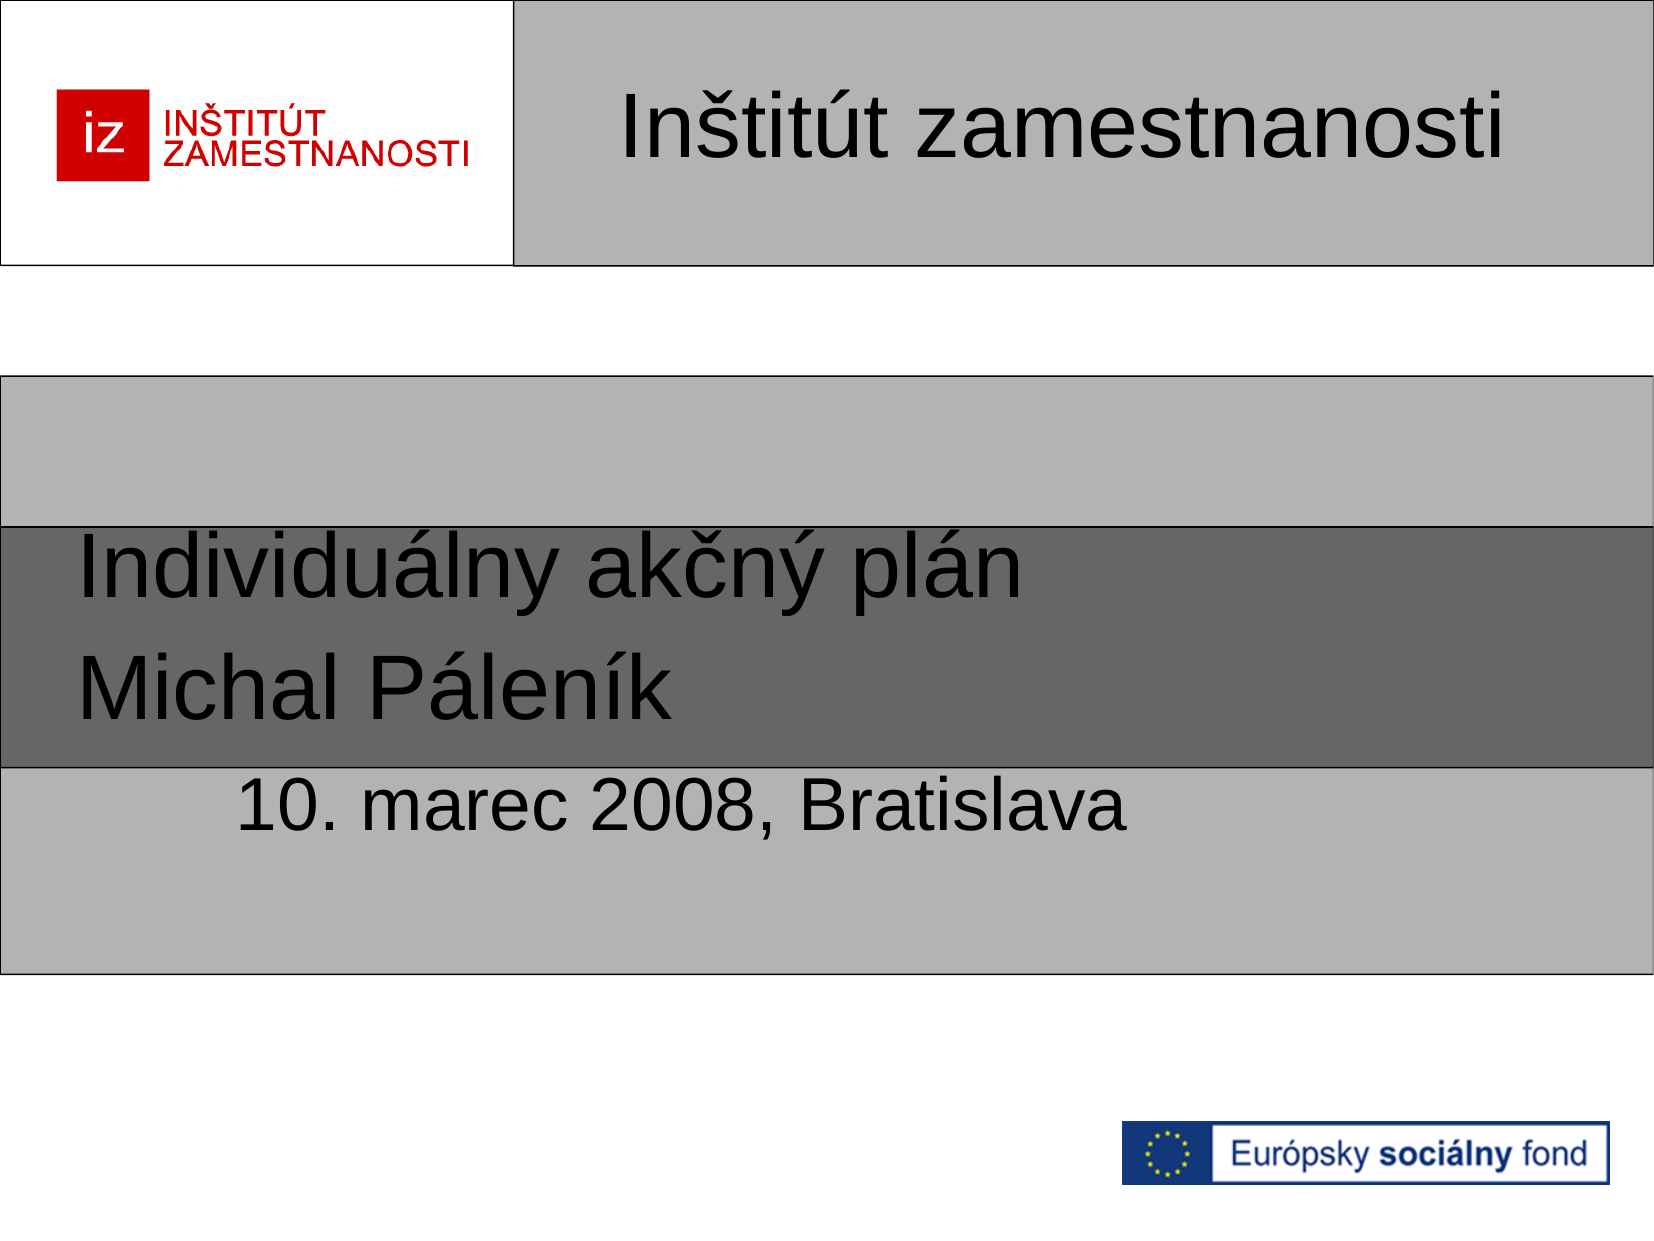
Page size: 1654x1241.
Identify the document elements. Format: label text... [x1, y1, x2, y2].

picture [1122, 1121, 1610, 1185]
picture [5, 8, 512, 257]
list Individuálny akčný plán Michal Páleník 10. marec 2008, Bratislava [59, 531, 1506, 865]
text_box [0, 376, 1654, 975]
title Inštitút zamestnanosti [561, 29, 1565, 237]
